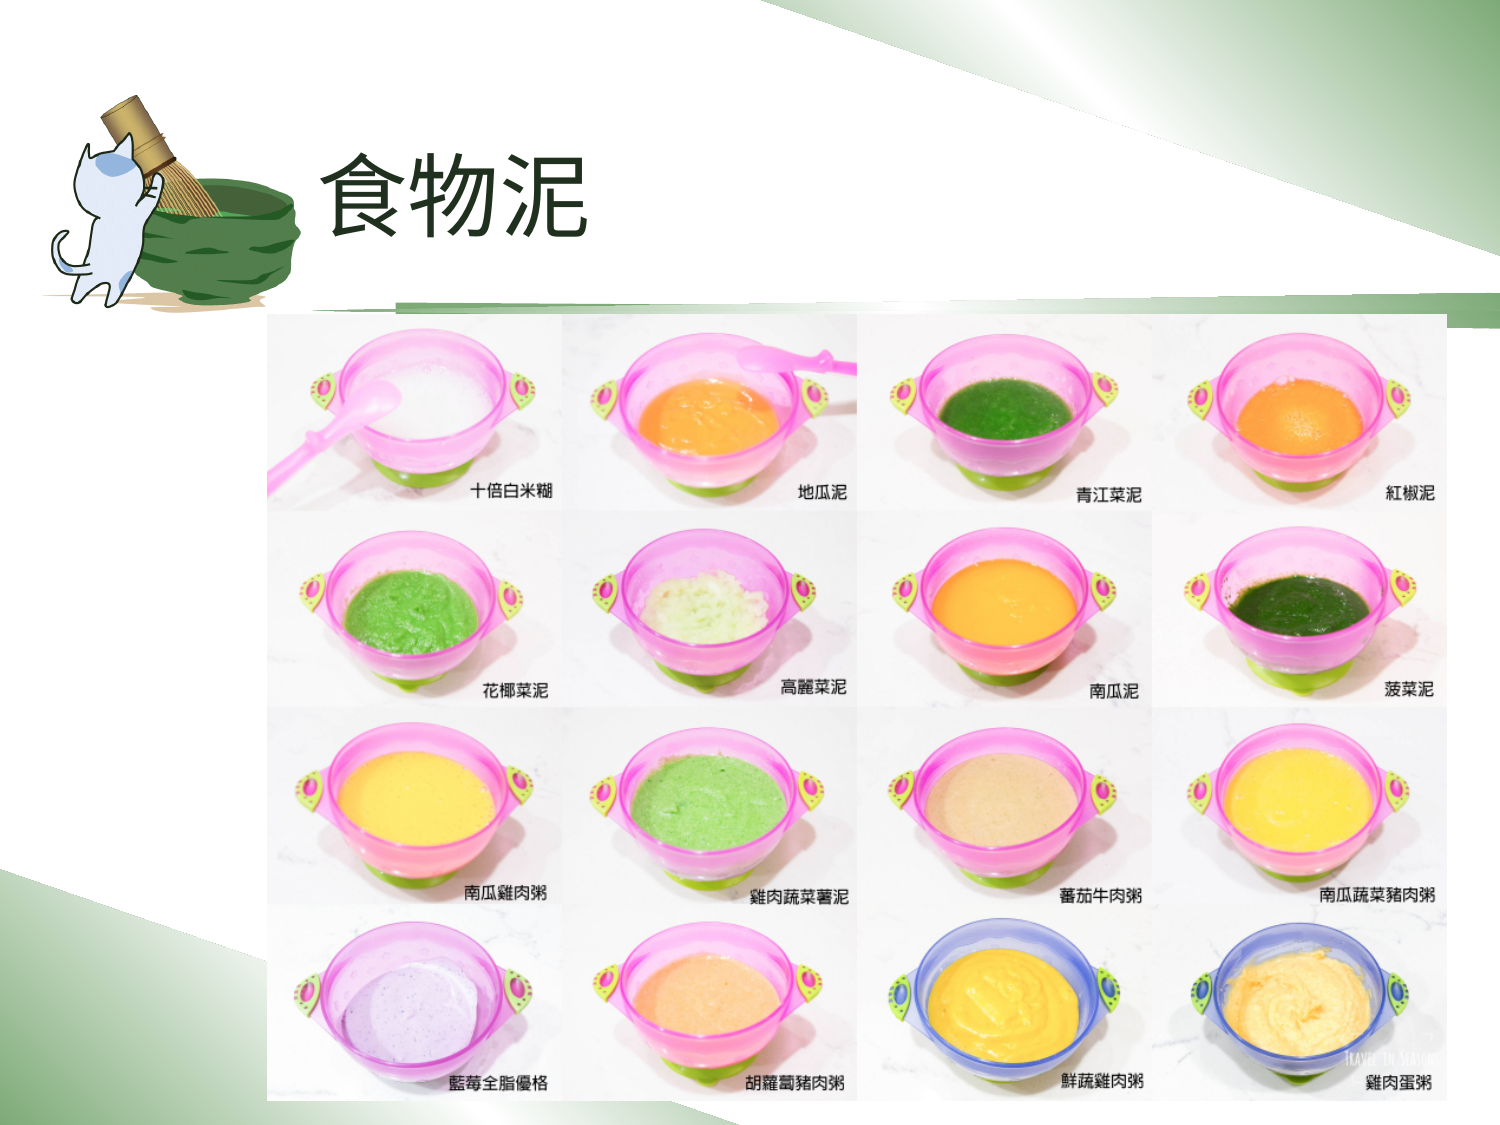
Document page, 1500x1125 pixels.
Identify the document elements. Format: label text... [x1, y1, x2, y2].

picture [29, 90, 1447, 1102]
title 食物泥 [301, 99, 1388, 288]
